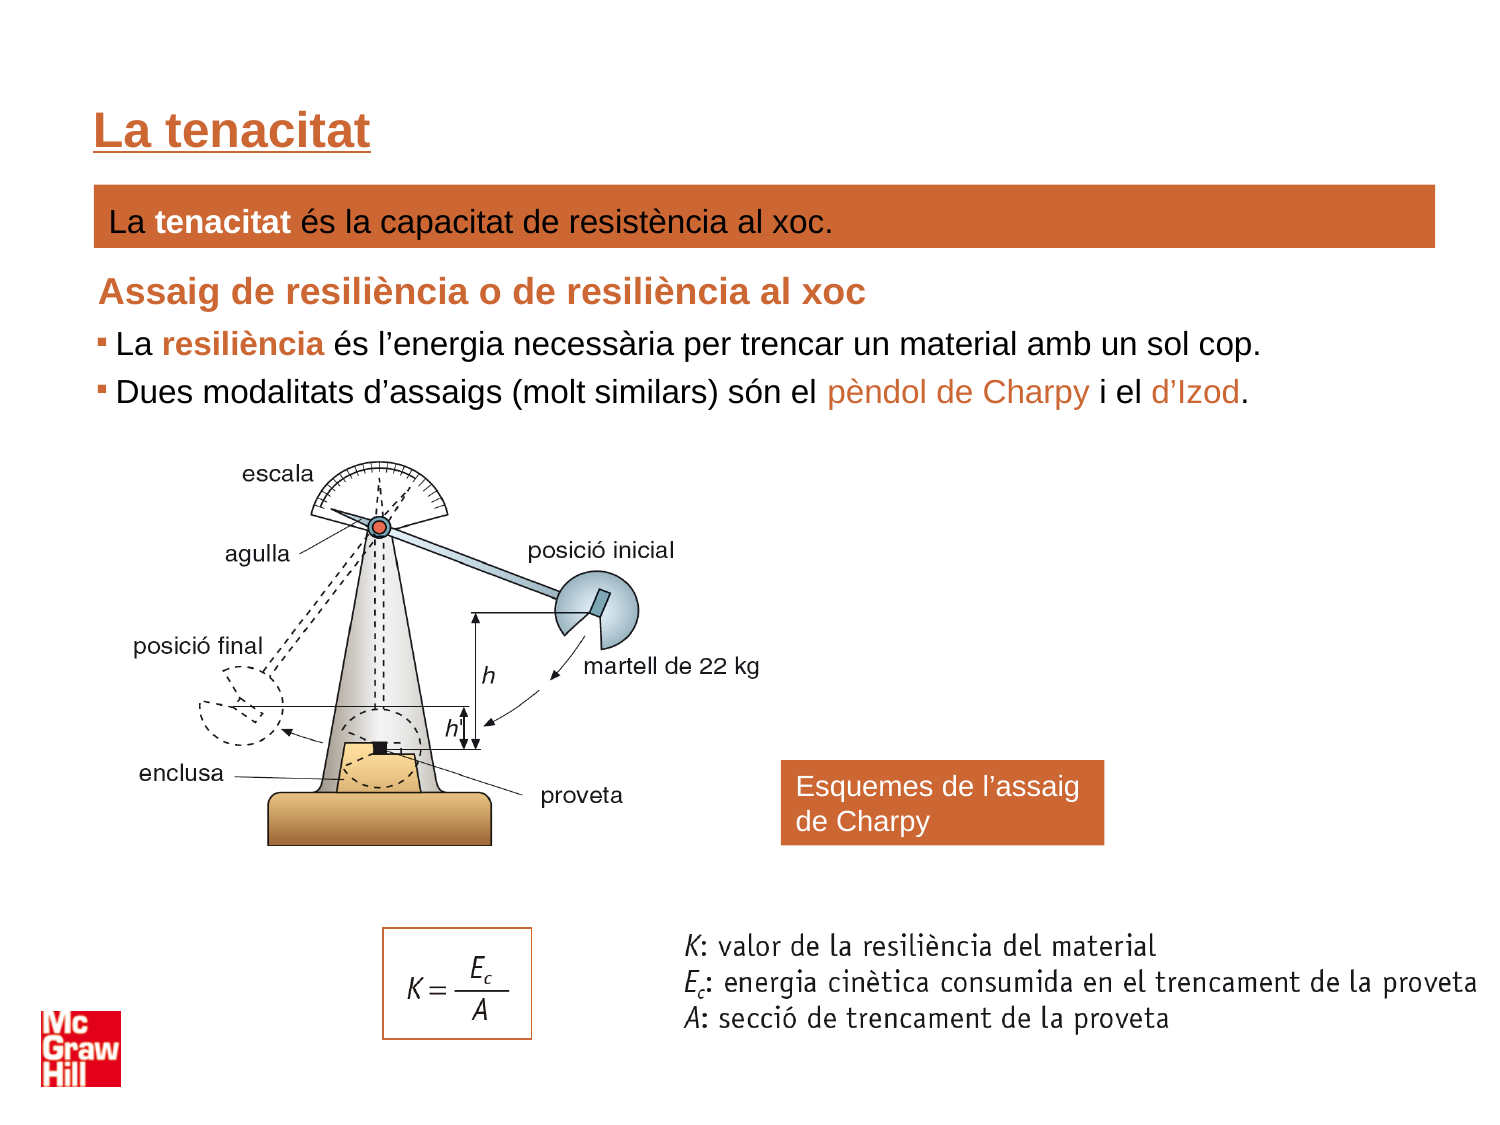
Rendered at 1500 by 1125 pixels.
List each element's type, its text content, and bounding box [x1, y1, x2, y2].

picture [120, 420, 764, 846]
text_box La tenacitat és la capacitat de resistència al xoc. [93, 184, 1436, 248]
text_box Esquemes de l’assaig de Charpy [780, 760, 1105, 846]
picture [675, 916, 1483, 1047]
text_box Assaig de resiliència o de resiliència al xoc La resiliència és l’energia necessària per trencar un material amb un sol cop. Dues modalitats d’assaigs (molt similars) són el pèndol de Charpy i el d’Izod. [83, 255, 1334, 418]
chart [41, 1011, 121, 1087]
text_box La tenacitat [78, 90, 1483, 166]
picture [383, 928, 531, 1039]
